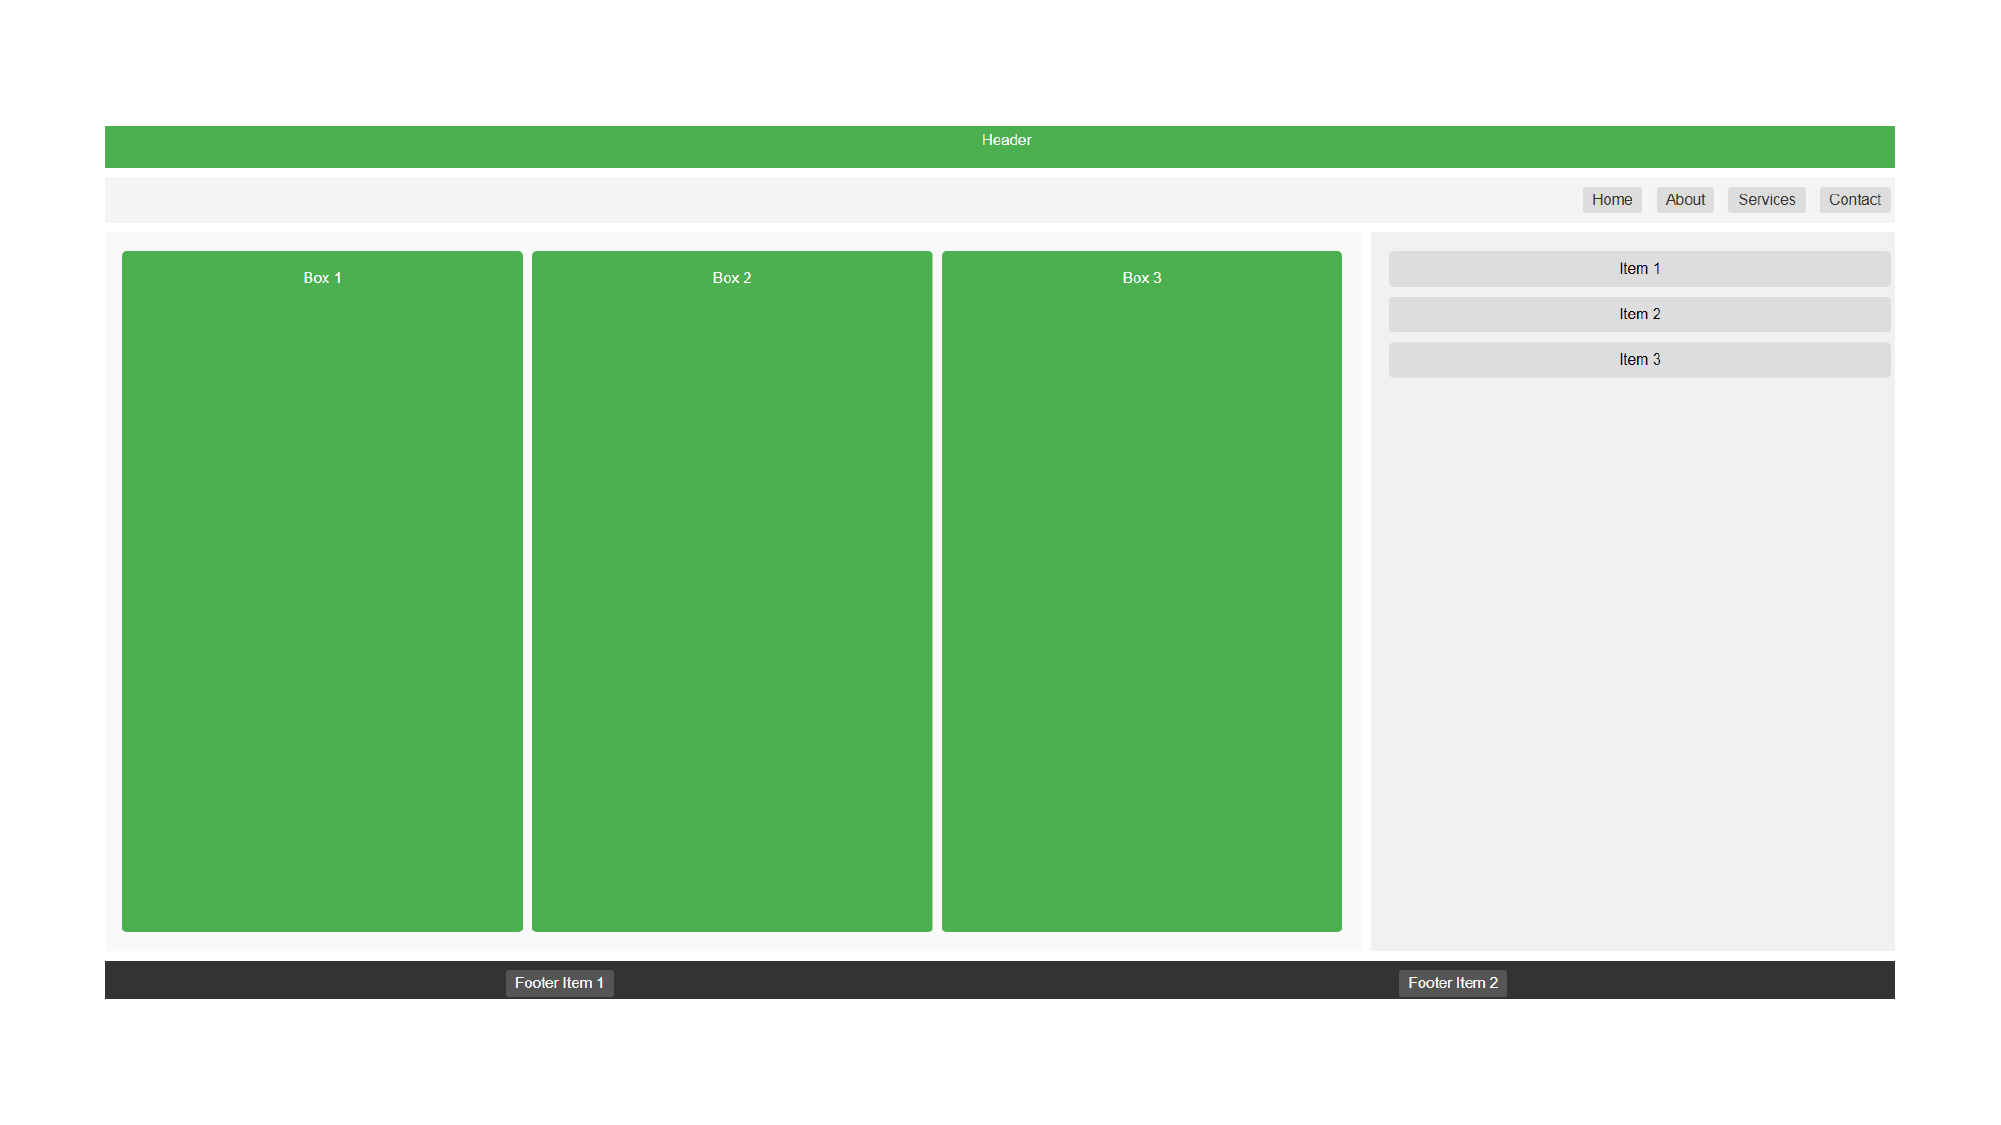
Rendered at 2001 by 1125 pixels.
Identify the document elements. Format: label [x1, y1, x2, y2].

picture [105, 126, 1895, 999]
